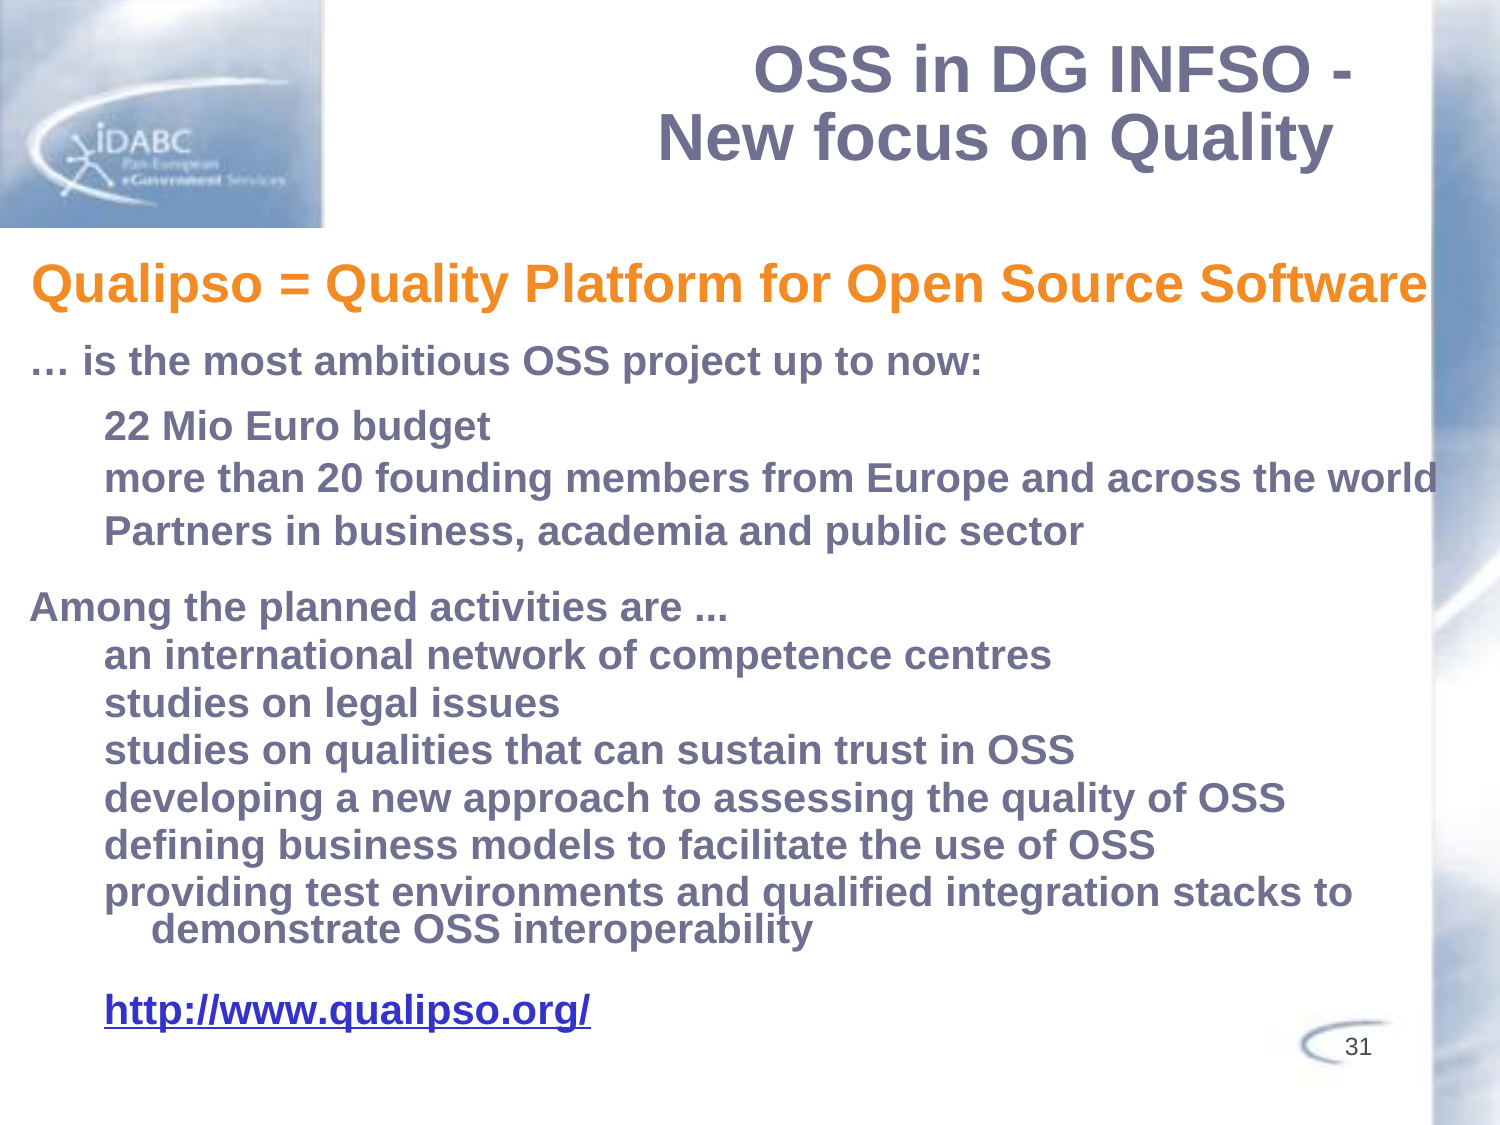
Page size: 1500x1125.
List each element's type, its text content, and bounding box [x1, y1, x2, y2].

list … is the most ambitious OSS project up to now: 22 Mio Euro budget more than 20 founding members from Europe and across the world Partners in business, academia and public sector Among the planned activities are ... an international network of competence centres studies on legal issues studies on qualities that can sustain trust in OSS developing a new approach to assessing the quality of OSS defining business models to facilitate the use of OSS providing test environments and qualified integration stacks to demonstrate OSS interoperability http://www.qualipso.org/ [14, 338, 1471, 1125]
title OSS in DG INFSO - New focus on Quality [299, 28, 1388, 245]
text_box Qualipso = Quality Platform for Open Source Software [17, 245, 1459, 322]
